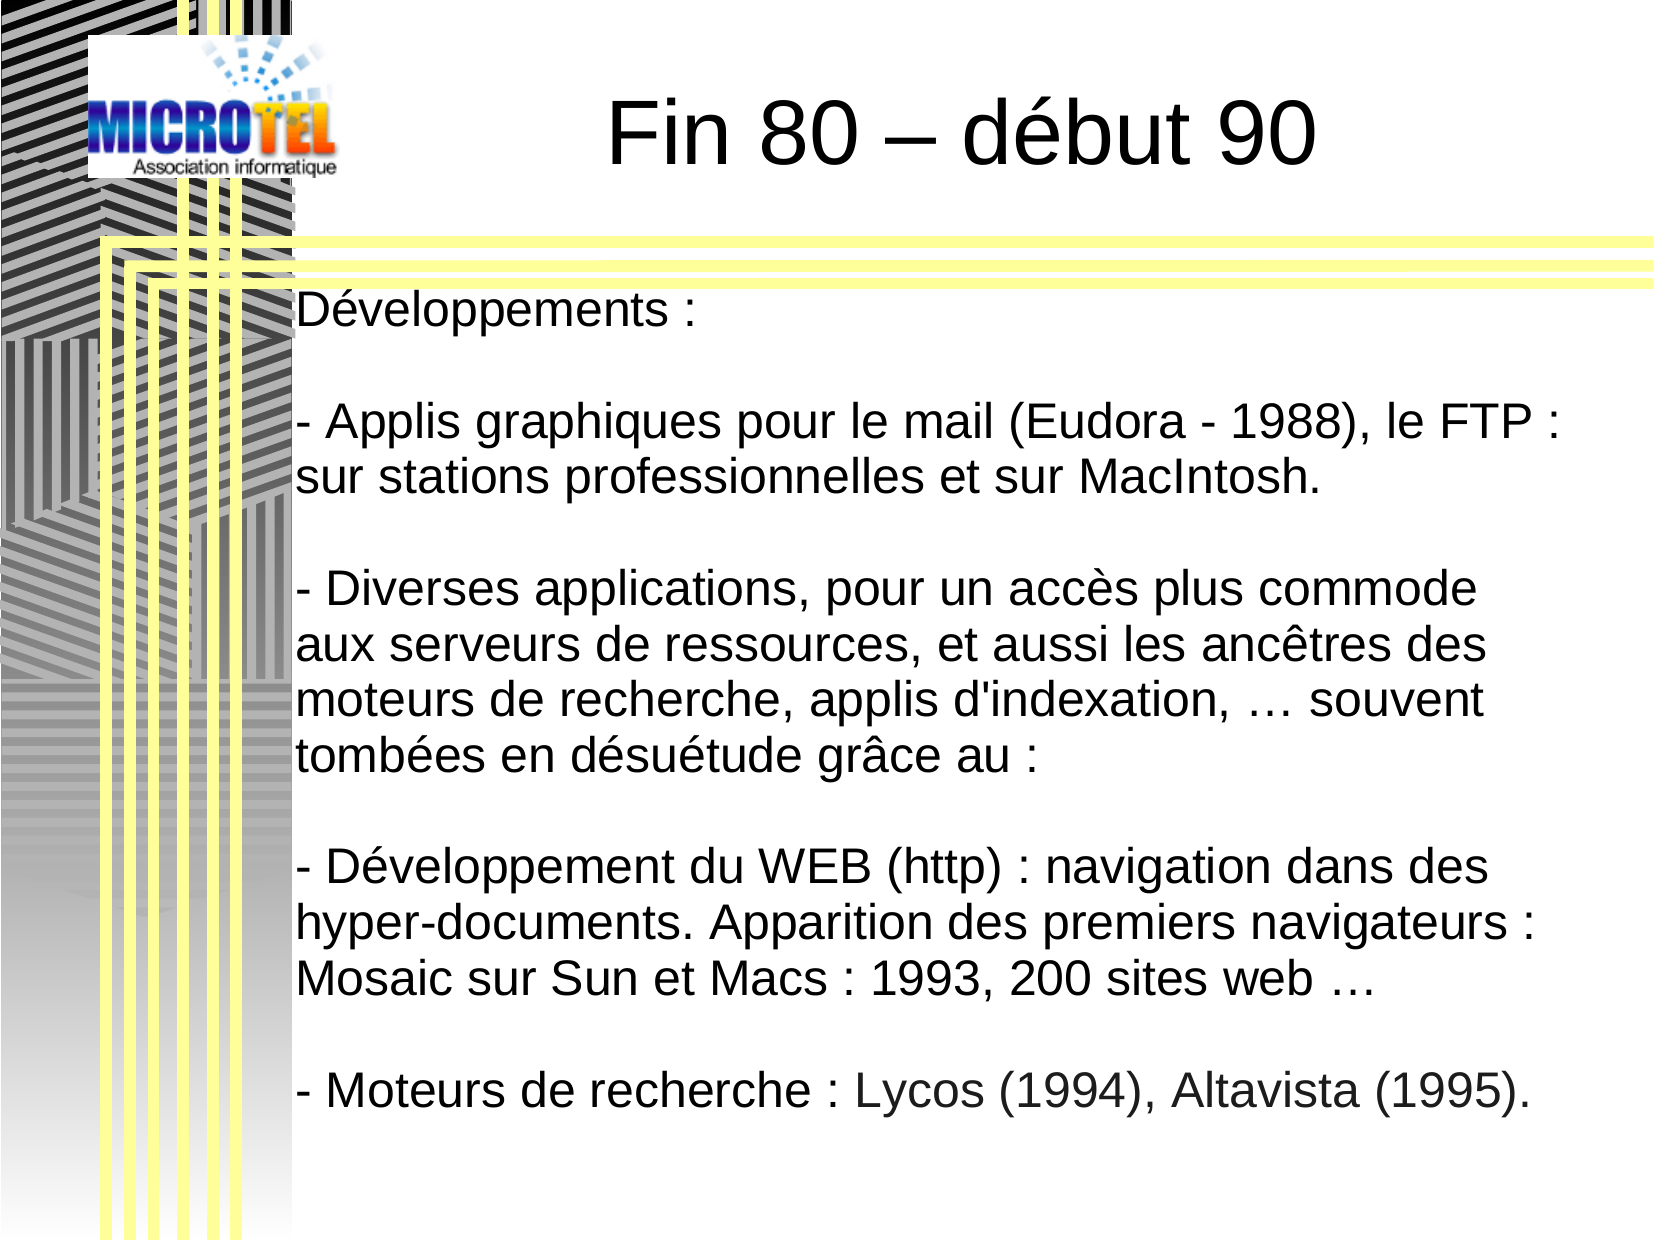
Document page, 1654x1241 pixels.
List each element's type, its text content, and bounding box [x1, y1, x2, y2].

subtitle Développements : - Applis graphiques pour le mail (Eudora - 1988), le FTP : sur stations professionnelles et sur MacIntosh. - Diverses applications, pour un accès plus commode aux serveurs de ressources, et aussi les ancêtres des moteurs de recherche, applis d'indexation, … souvent tombées en désuétude grâce au : - Développement du WEB (http) : navigation dans des hyper-documents. Apparition des premiers navigateurs : Mosaic sur Sun et Macs : 1993, 200 sites web … - Moteurs de recherche : Lycos (1994), Altavista (1995). [295, 280, 1571, 1119]
title Fin 80 – début 90 [354, 29, 1571, 237]
picture [88, 35, 340, 178]
